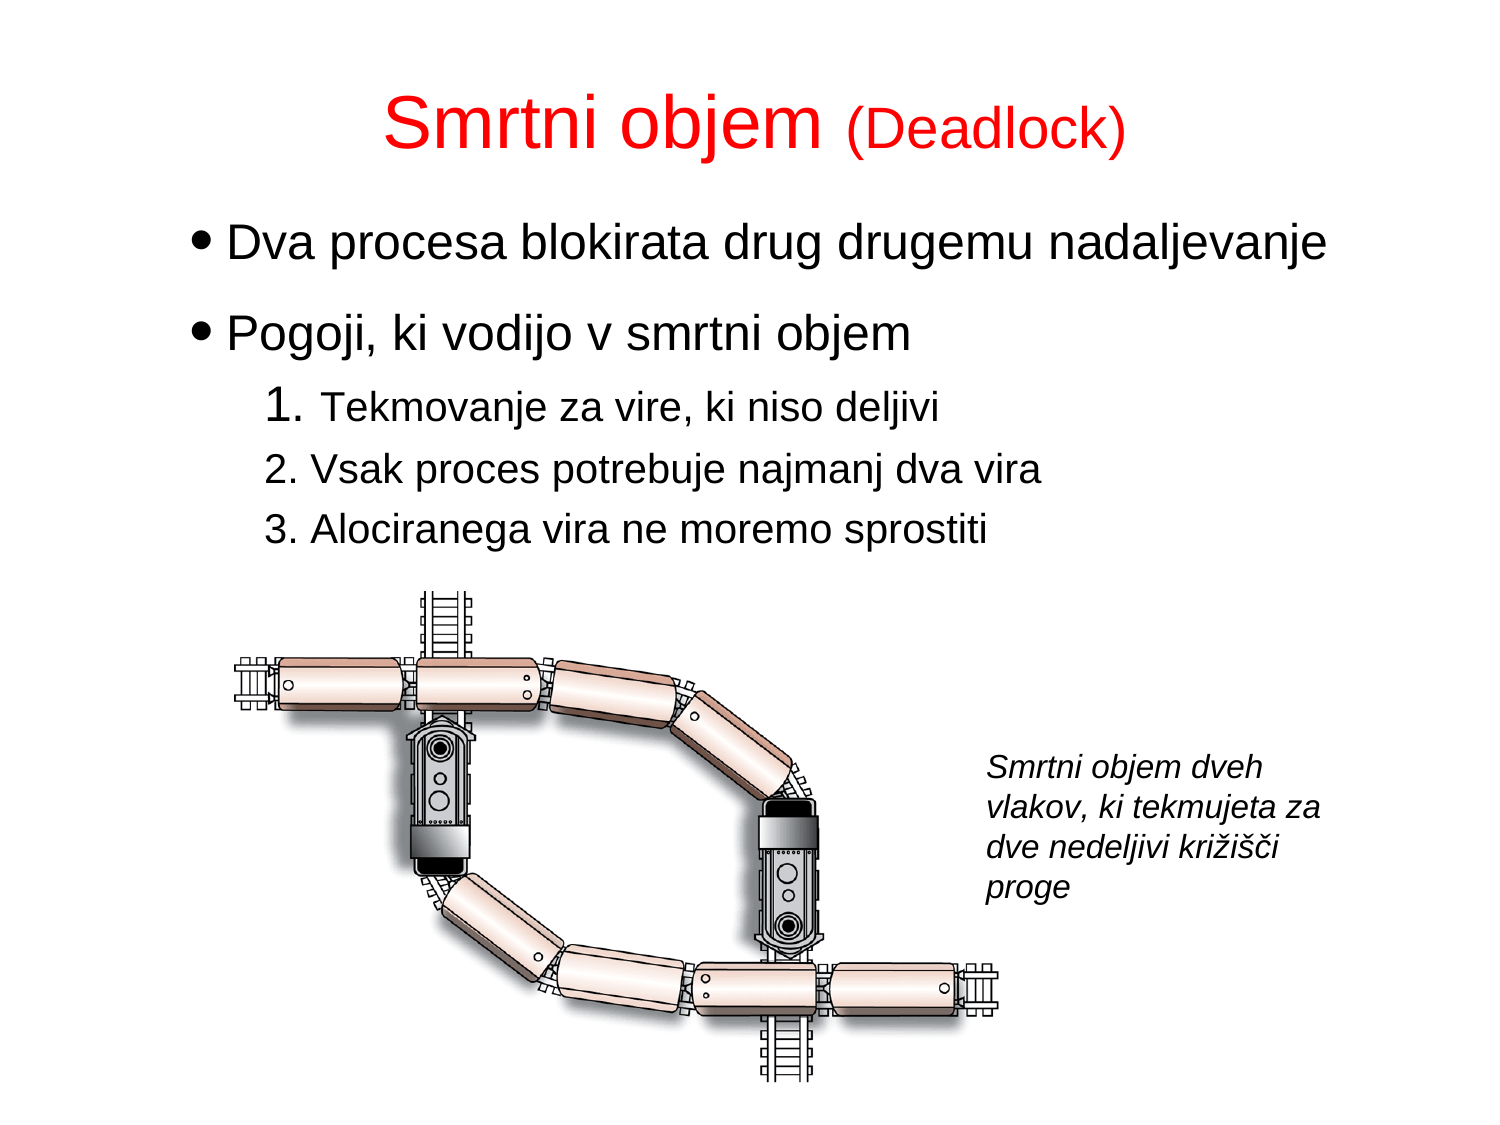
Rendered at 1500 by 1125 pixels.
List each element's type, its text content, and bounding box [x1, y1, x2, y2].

text_box Smrtni objem dveh vlakov, ki tekmujeta za dve nedeljivi križišči proge [971, 737, 1355, 913]
picture [234, 591, 1003, 1091]
title Smrtni objem (Deadlock) [190, 66, 1321, 172]
list Dva procesa blokirata drug drugemu nadaljevanje Pogoji, ki vodijo v smrtni objem 1. Tekmovanje za vire, ki niso deljivi 2. Vsak proces potrebuje najmanj dva vira 3. Alociranega vira ne moremo sprostiti [174, 202, 1397, 878]
